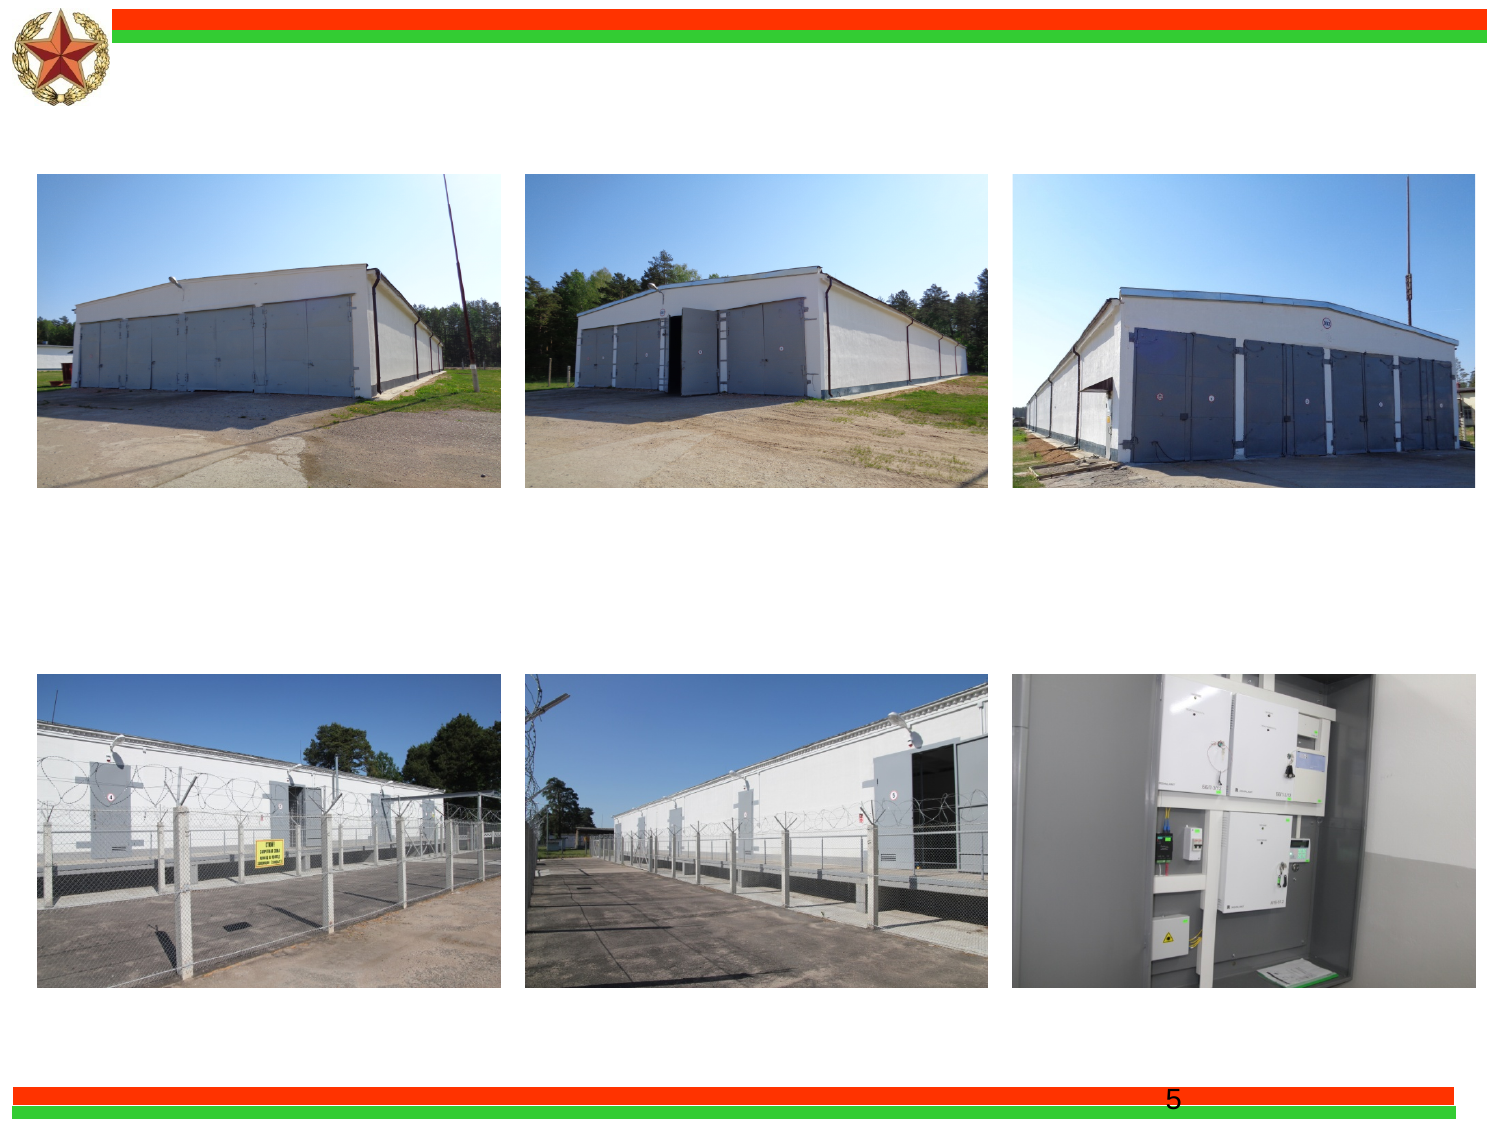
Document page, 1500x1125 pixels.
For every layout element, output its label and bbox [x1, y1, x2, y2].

text_box [12, 1037, 1500, 1125]
picture [1012, 174, 1476, 488]
picture [12, 8, 110, 106]
picture [37, 675, 501, 988]
picture [1012, 675, 1476, 988]
text_box [112, 9, 1487, 43]
picture [37, 174, 501, 488]
picture [525, 675, 988, 988]
picture [525, 174, 988, 488]
